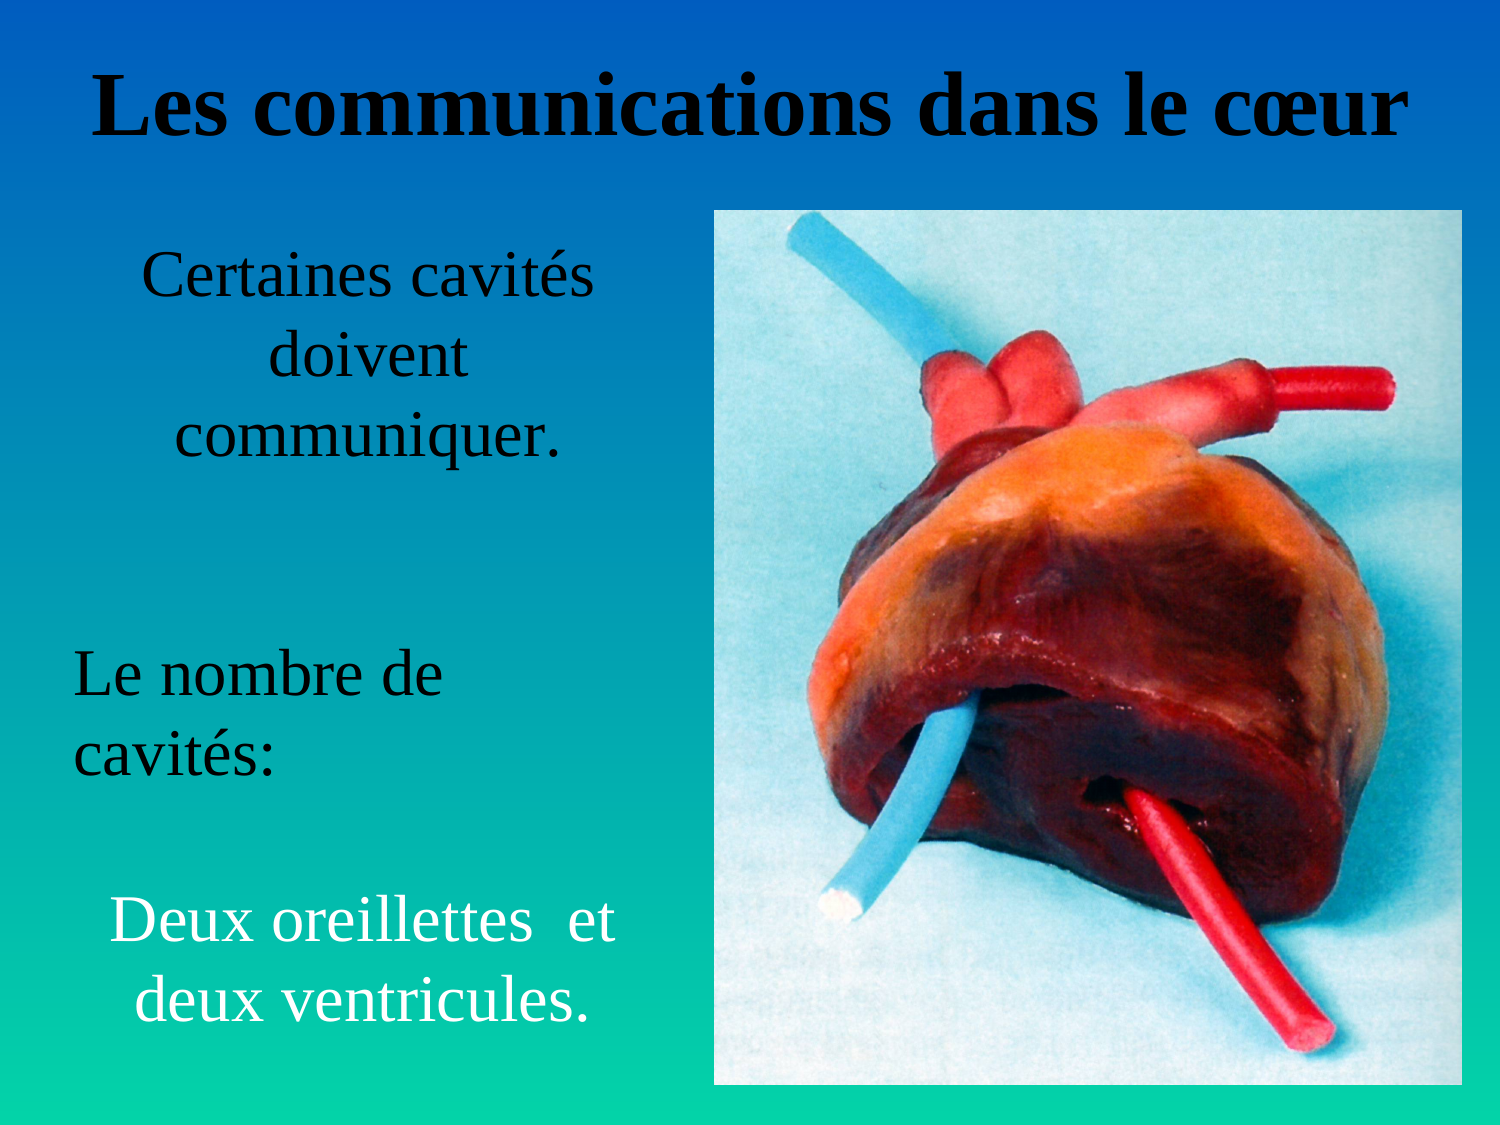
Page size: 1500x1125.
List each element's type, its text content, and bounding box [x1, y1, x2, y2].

text_box Deux oreillettes et deux ventricules. [58, 867, 668, 1043]
text_box Le nombre de cavités: [58, 621, 657, 797]
picture [680, 210, 1500, 1085]
text_box Les communications dans le cœur [74, 36, 1430, 162]
text_box Certaines cavités doivent communiquer. [58, 222, 680, 478]
